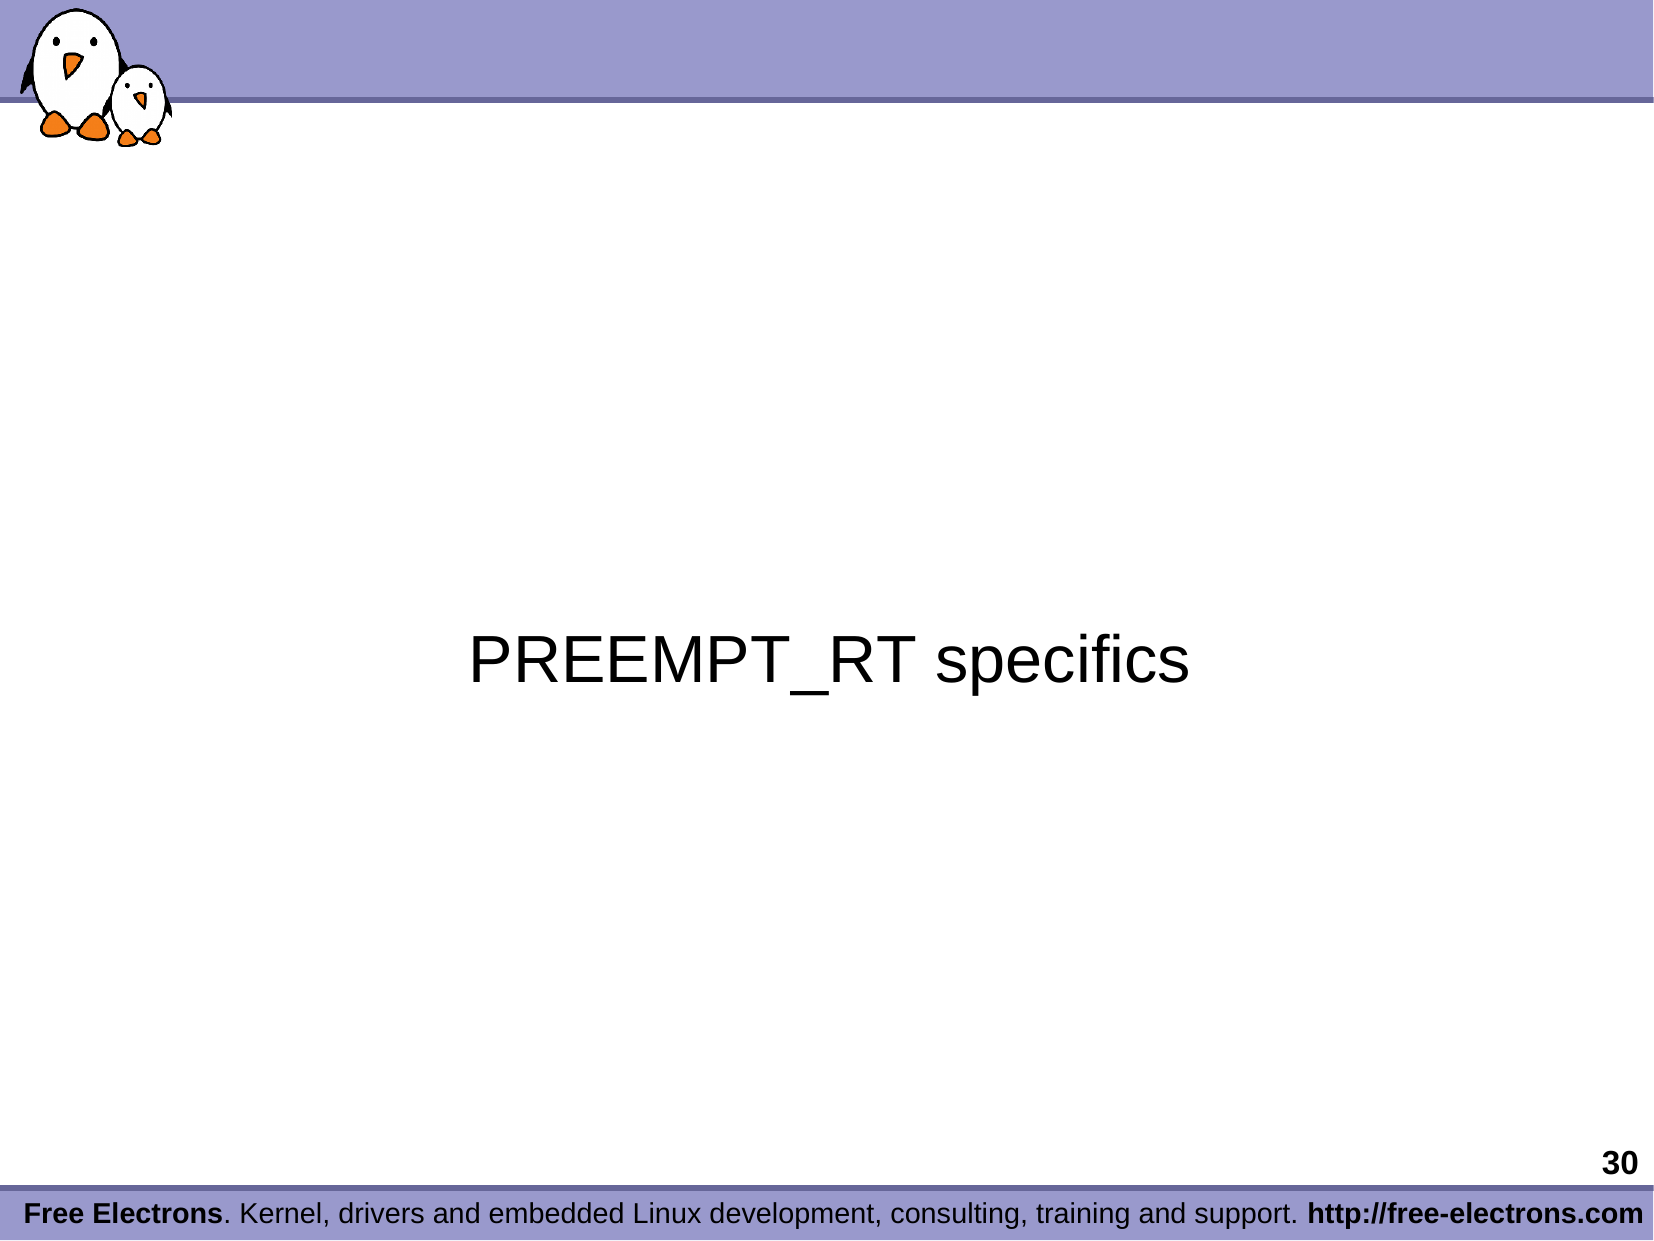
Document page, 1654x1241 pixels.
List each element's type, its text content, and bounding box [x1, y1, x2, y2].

picture [20, 8, 172, 147]
subtitle PREEMPT_RT specifics [68, 201, 1592, 1118]
